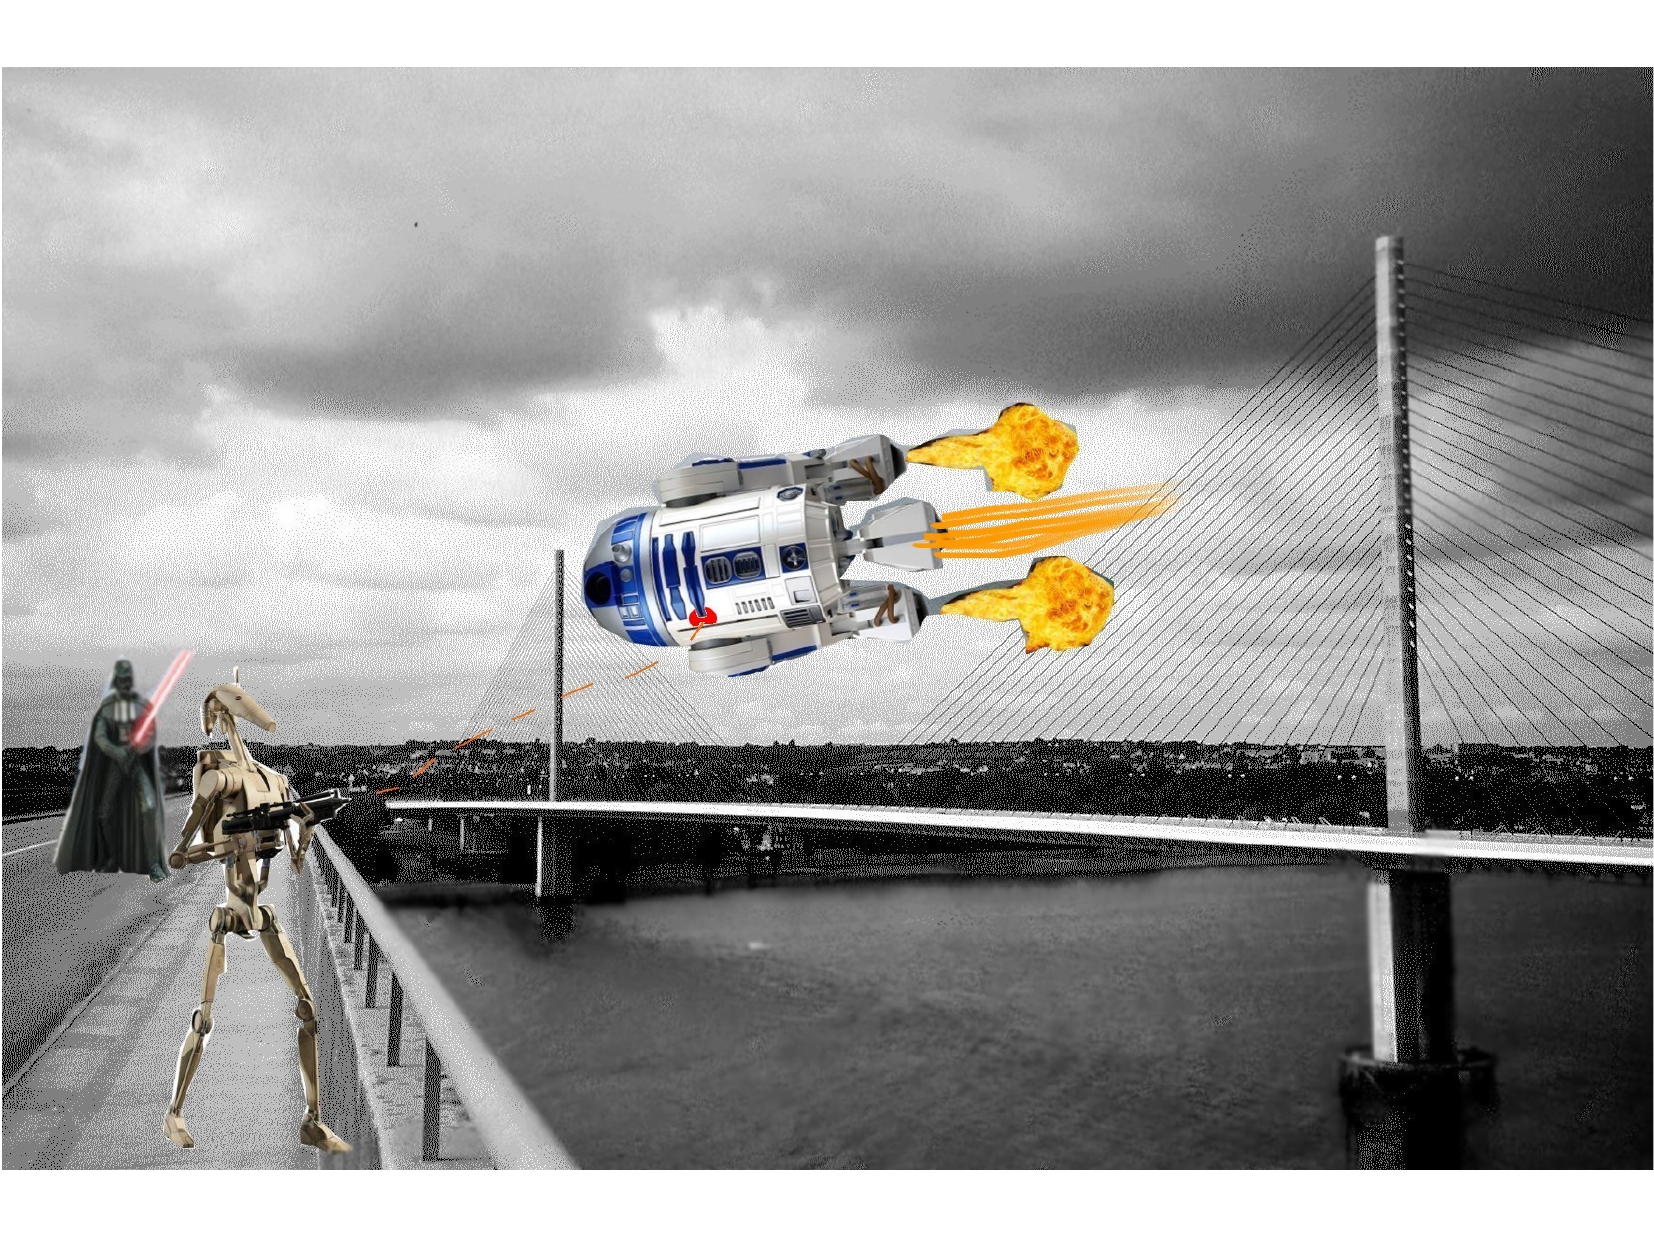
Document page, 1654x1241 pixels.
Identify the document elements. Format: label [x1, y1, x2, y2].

picture [2, 67, 1654, 1170]
